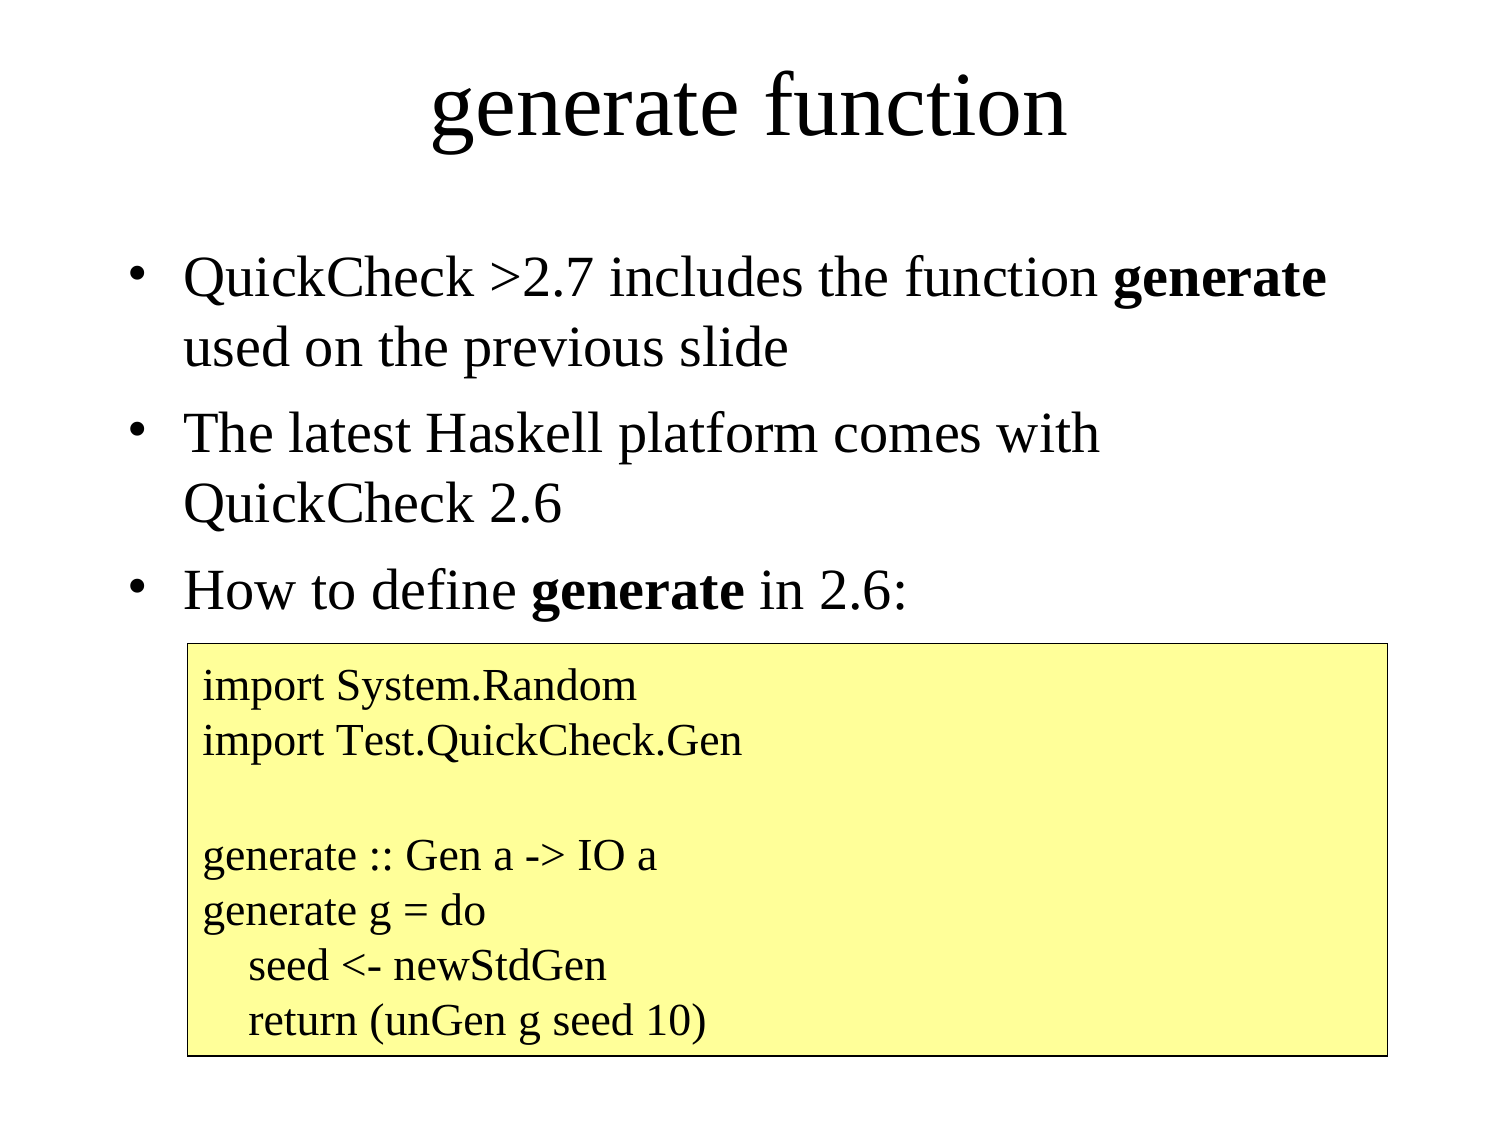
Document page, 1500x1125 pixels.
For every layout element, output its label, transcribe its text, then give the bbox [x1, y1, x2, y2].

text_box import System.Random import Test.QuickCheck.Gen generate :: Gen a -> IO a generate g = do seed <- newStdGen return (unGen g seed 10) [187, 643, 1388, 1056]
title generate function [112, 5, 1388, 193]
list QuickCheck >2.7 includes the function generate used on the previous slide The latest Haskell platform comes with QuickCheck 2.6 How to define generate in 2.6: [112, 230, 1388, 973]
